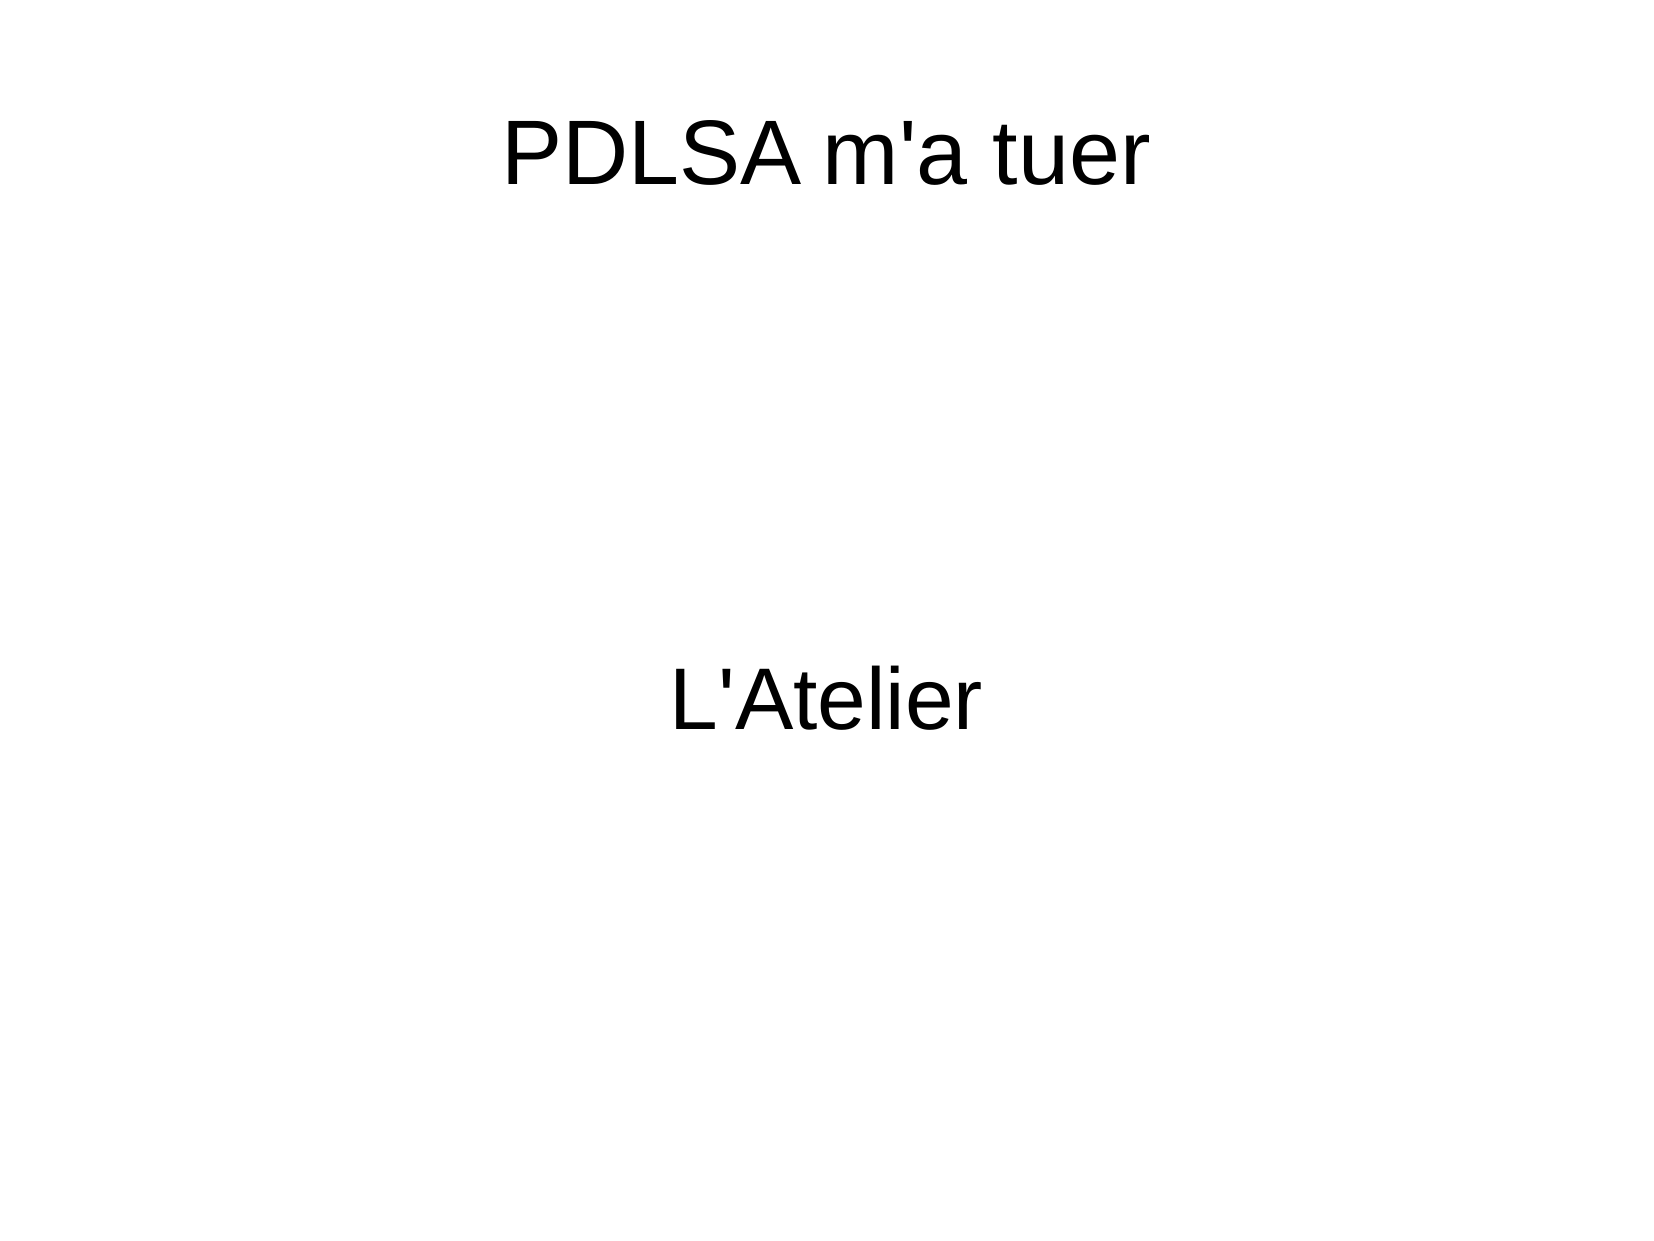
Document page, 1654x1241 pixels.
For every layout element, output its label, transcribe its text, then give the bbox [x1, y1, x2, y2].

title PDLSA m'a tuer [82, 56, 1571, 250]
subtitle L'Atelier [82, 297, 1571, 1102]
